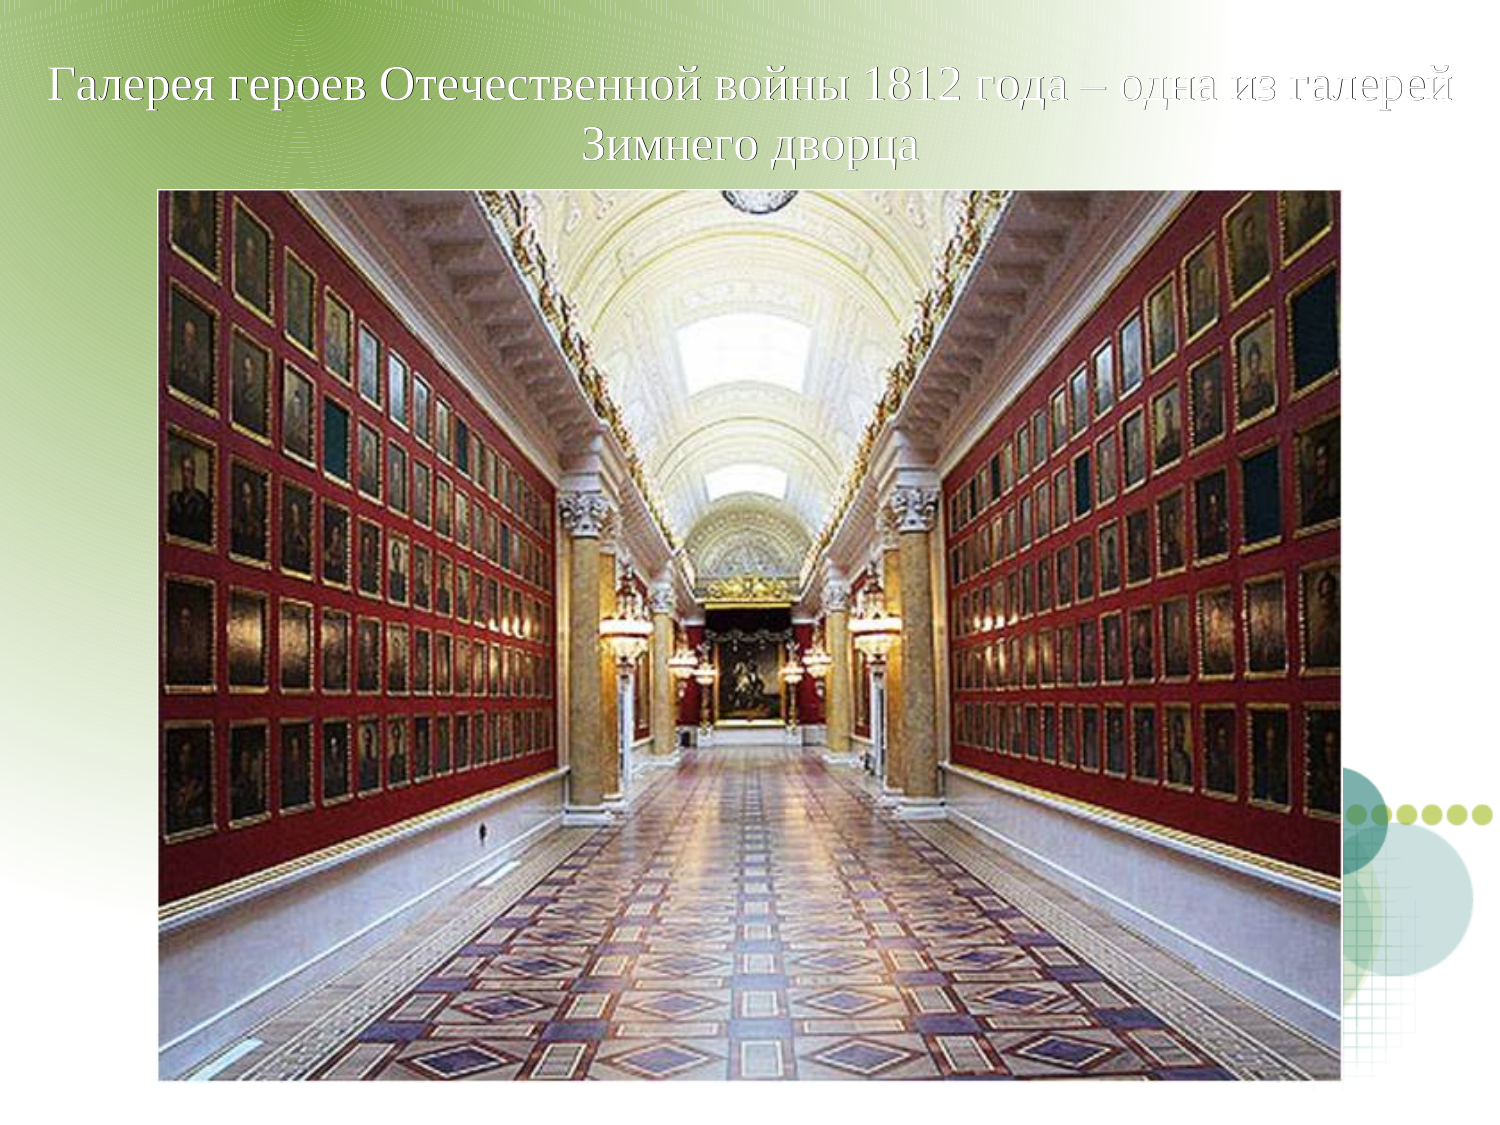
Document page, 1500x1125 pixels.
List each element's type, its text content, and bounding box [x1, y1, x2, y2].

title Галерея героев Отечественной войны 1812 года – одна из галерей Зимнего дворца [29, 42, 1471, 173]
picture [157, 189, 1500, 1098]
